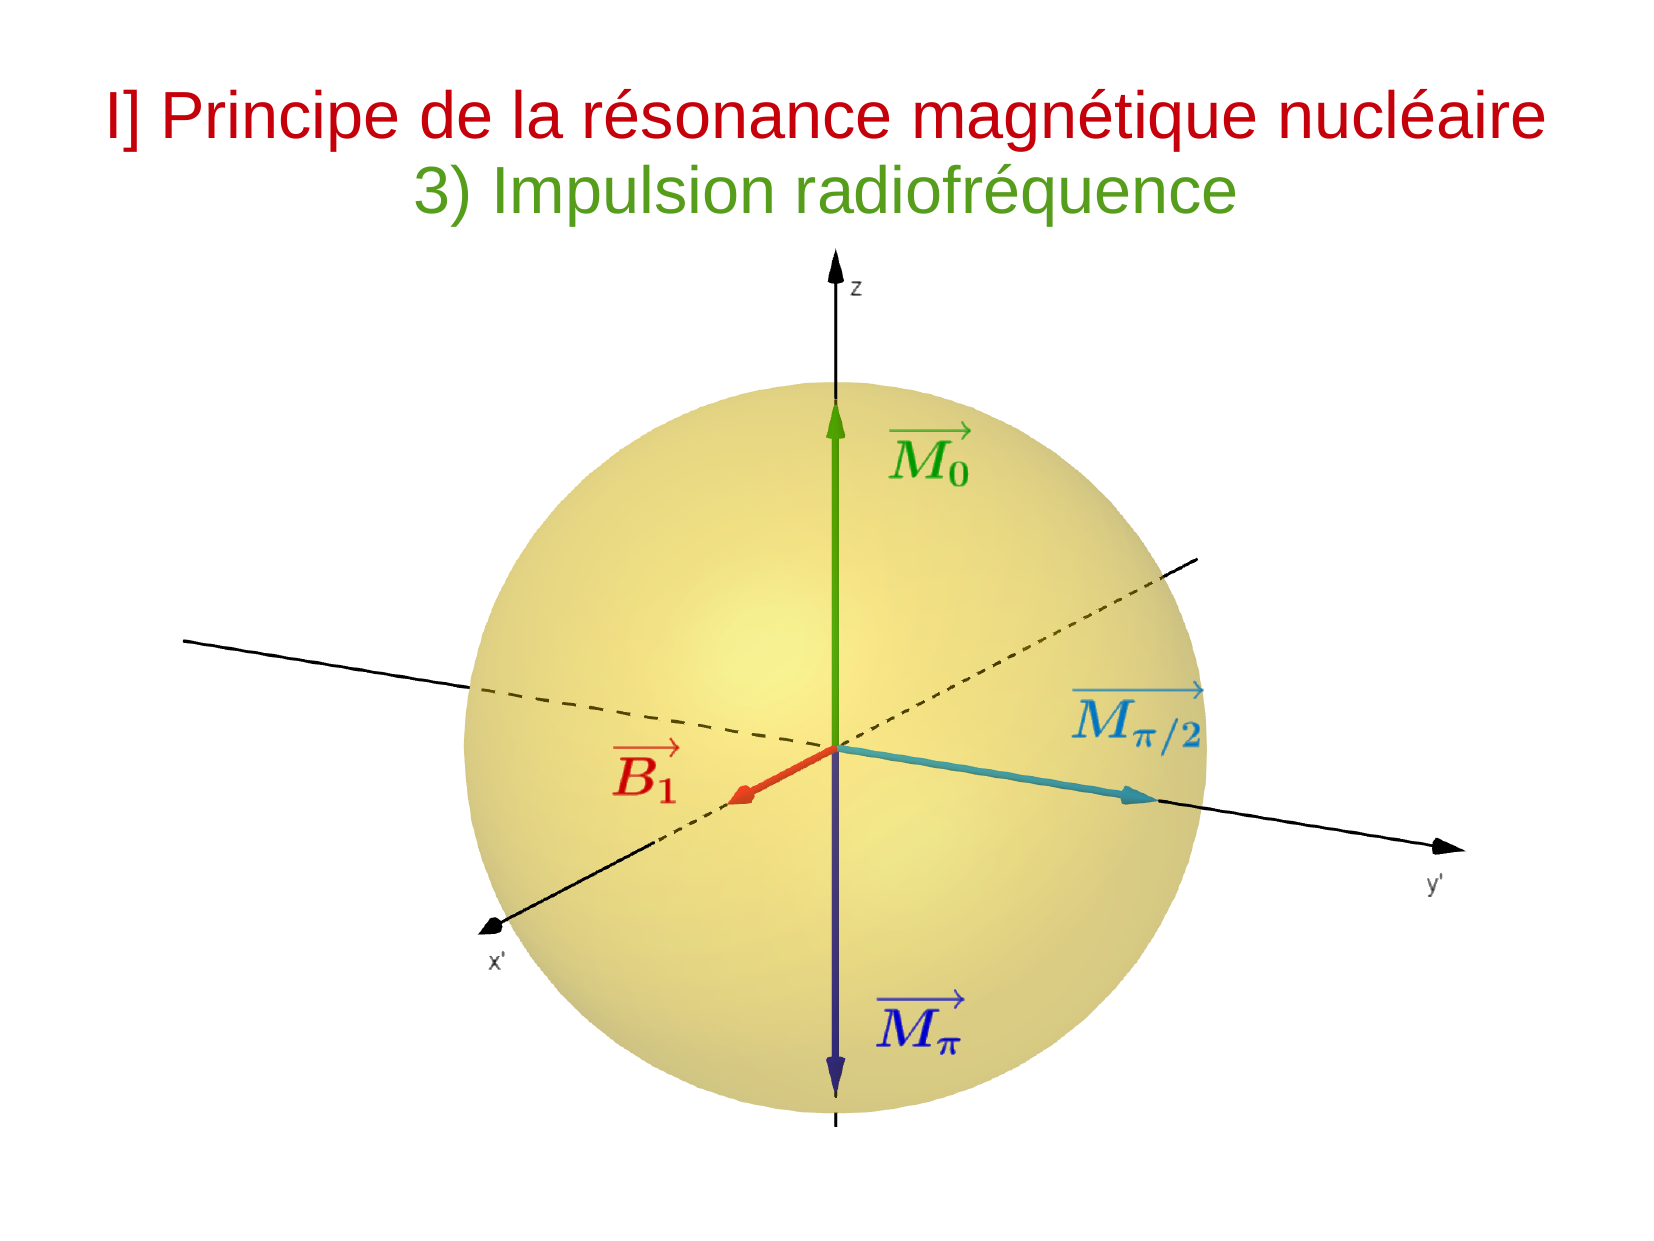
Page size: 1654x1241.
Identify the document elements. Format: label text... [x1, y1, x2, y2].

title I] Principe de la résonance magnétique nucléaire 3) Impulsion radiofréquence [82, 49, 1571, 257]
picture [0, 35, 1654, 1241]
